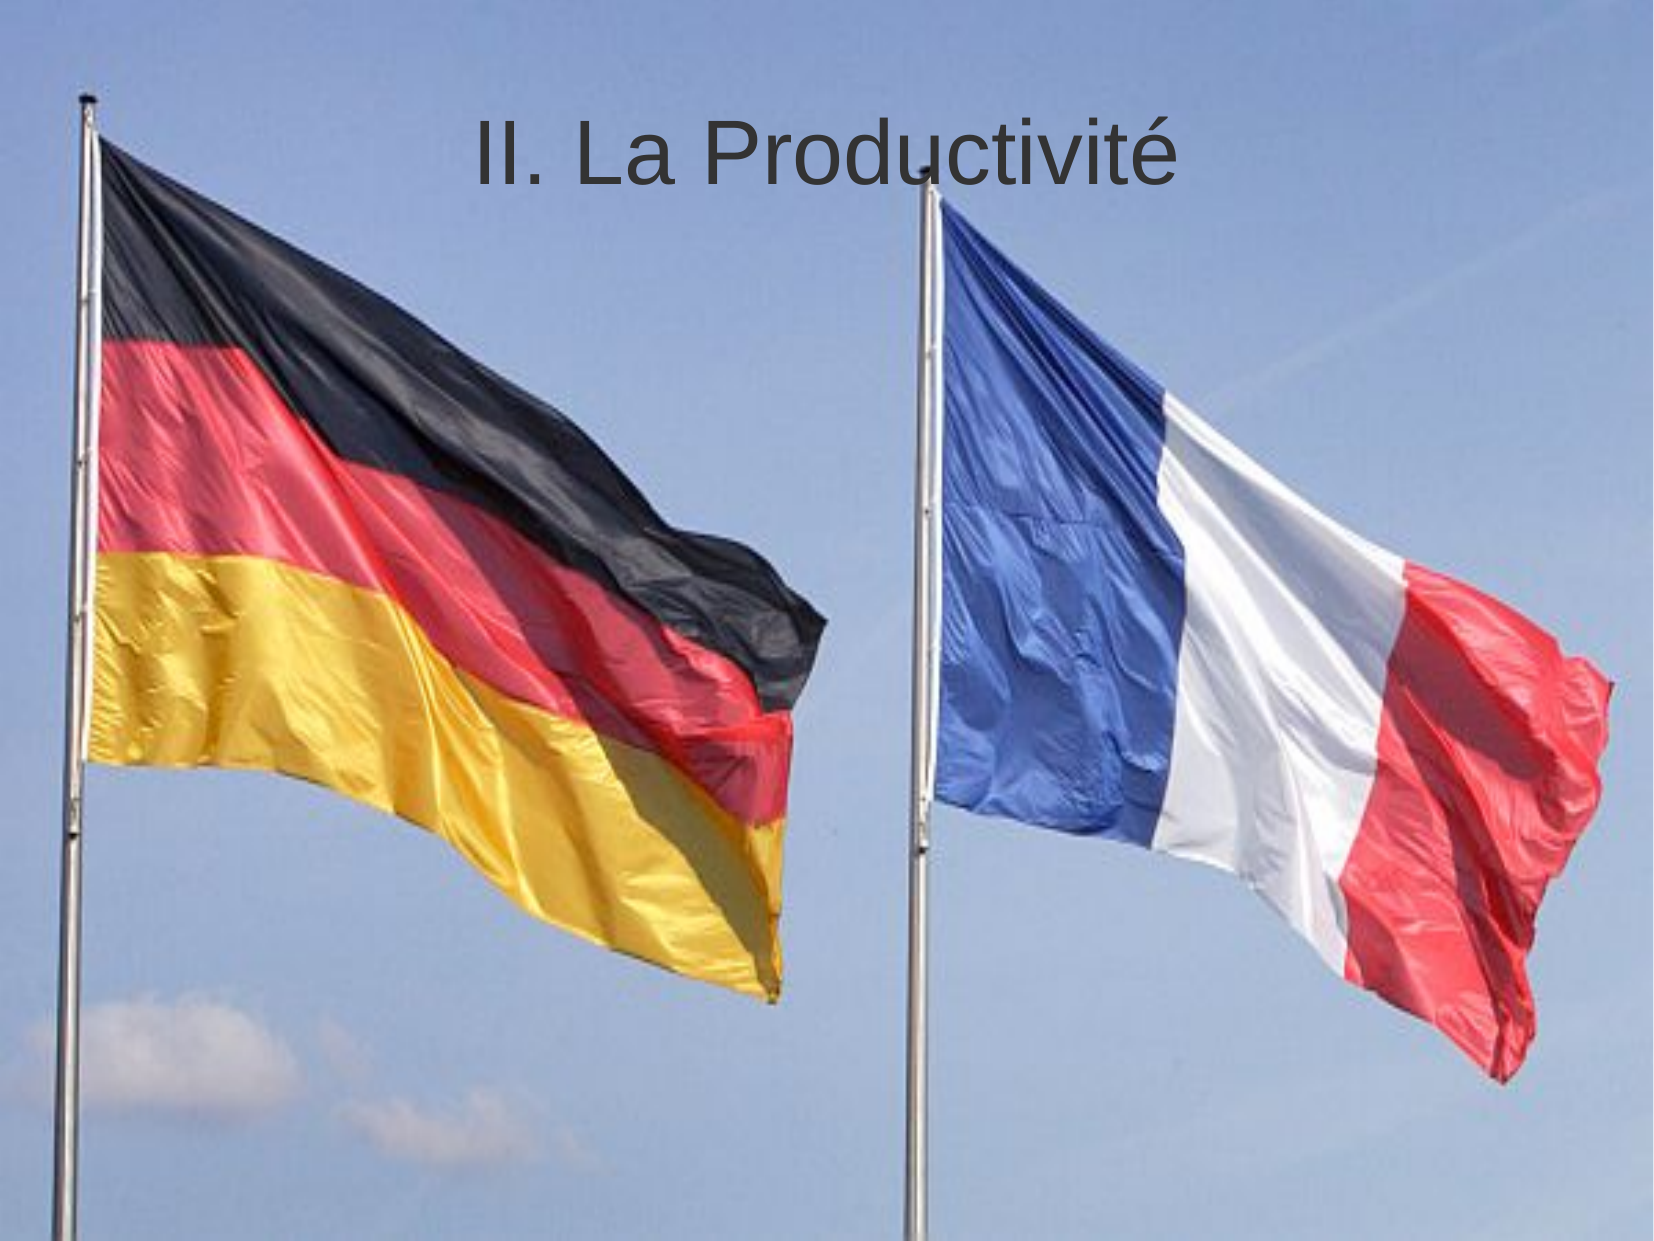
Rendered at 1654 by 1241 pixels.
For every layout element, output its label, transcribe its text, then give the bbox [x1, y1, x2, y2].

picture [0, 0, 1654, 1241]
title II. La Productivité [82, 49, 1571, 257]
